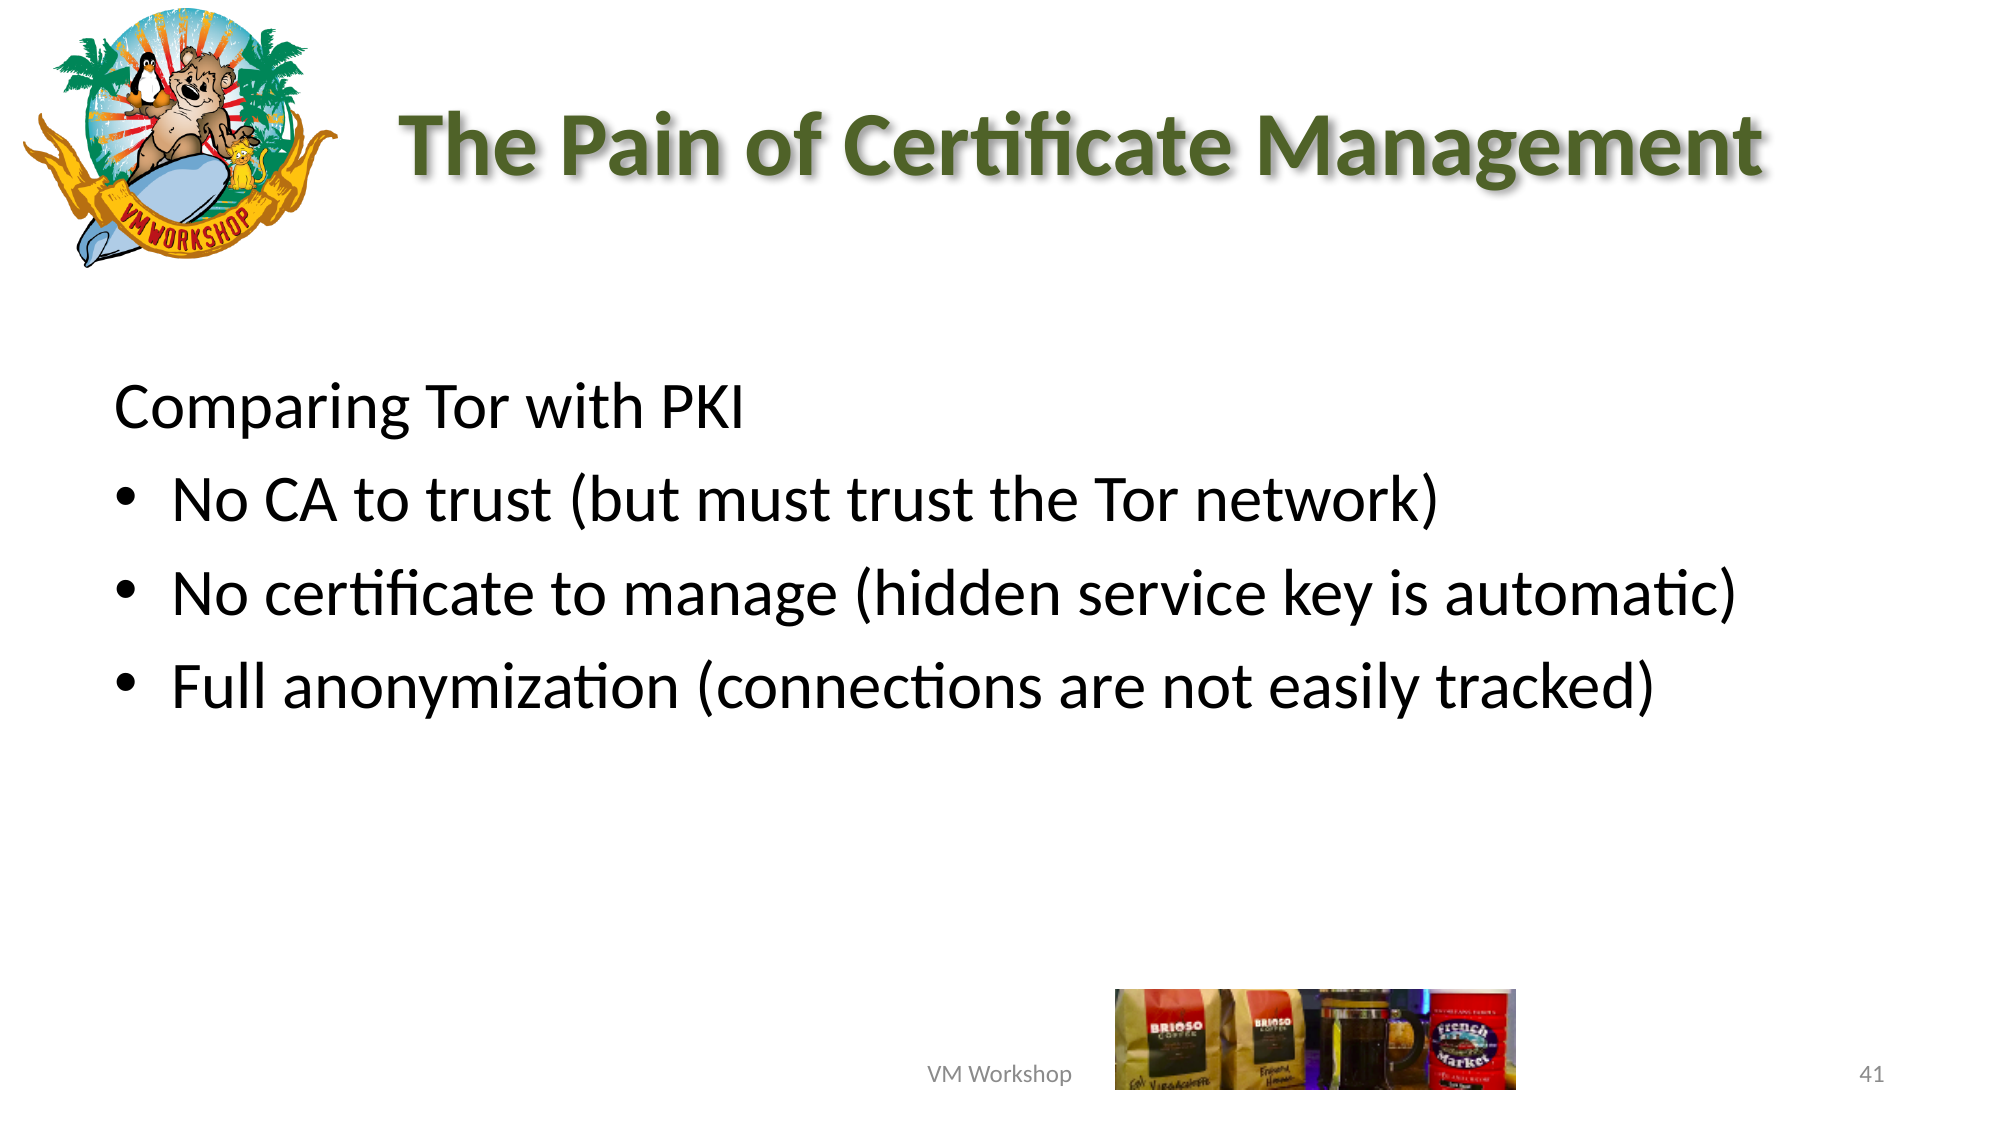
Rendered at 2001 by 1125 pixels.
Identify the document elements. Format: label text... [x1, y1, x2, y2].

picture [1115, 1004, 1516, 1090]
picture [23, 8, 338, 269]
list Comparing Tor with PKI No CA to trust (but must trust the Tor network) No certificate to manage (hidden service key is automatic) Full anonymization (connections are not easily tracked) [99, 260, 1900, 1004]
title The Pain of Certificate Management [383, 45, 1913, 233]
